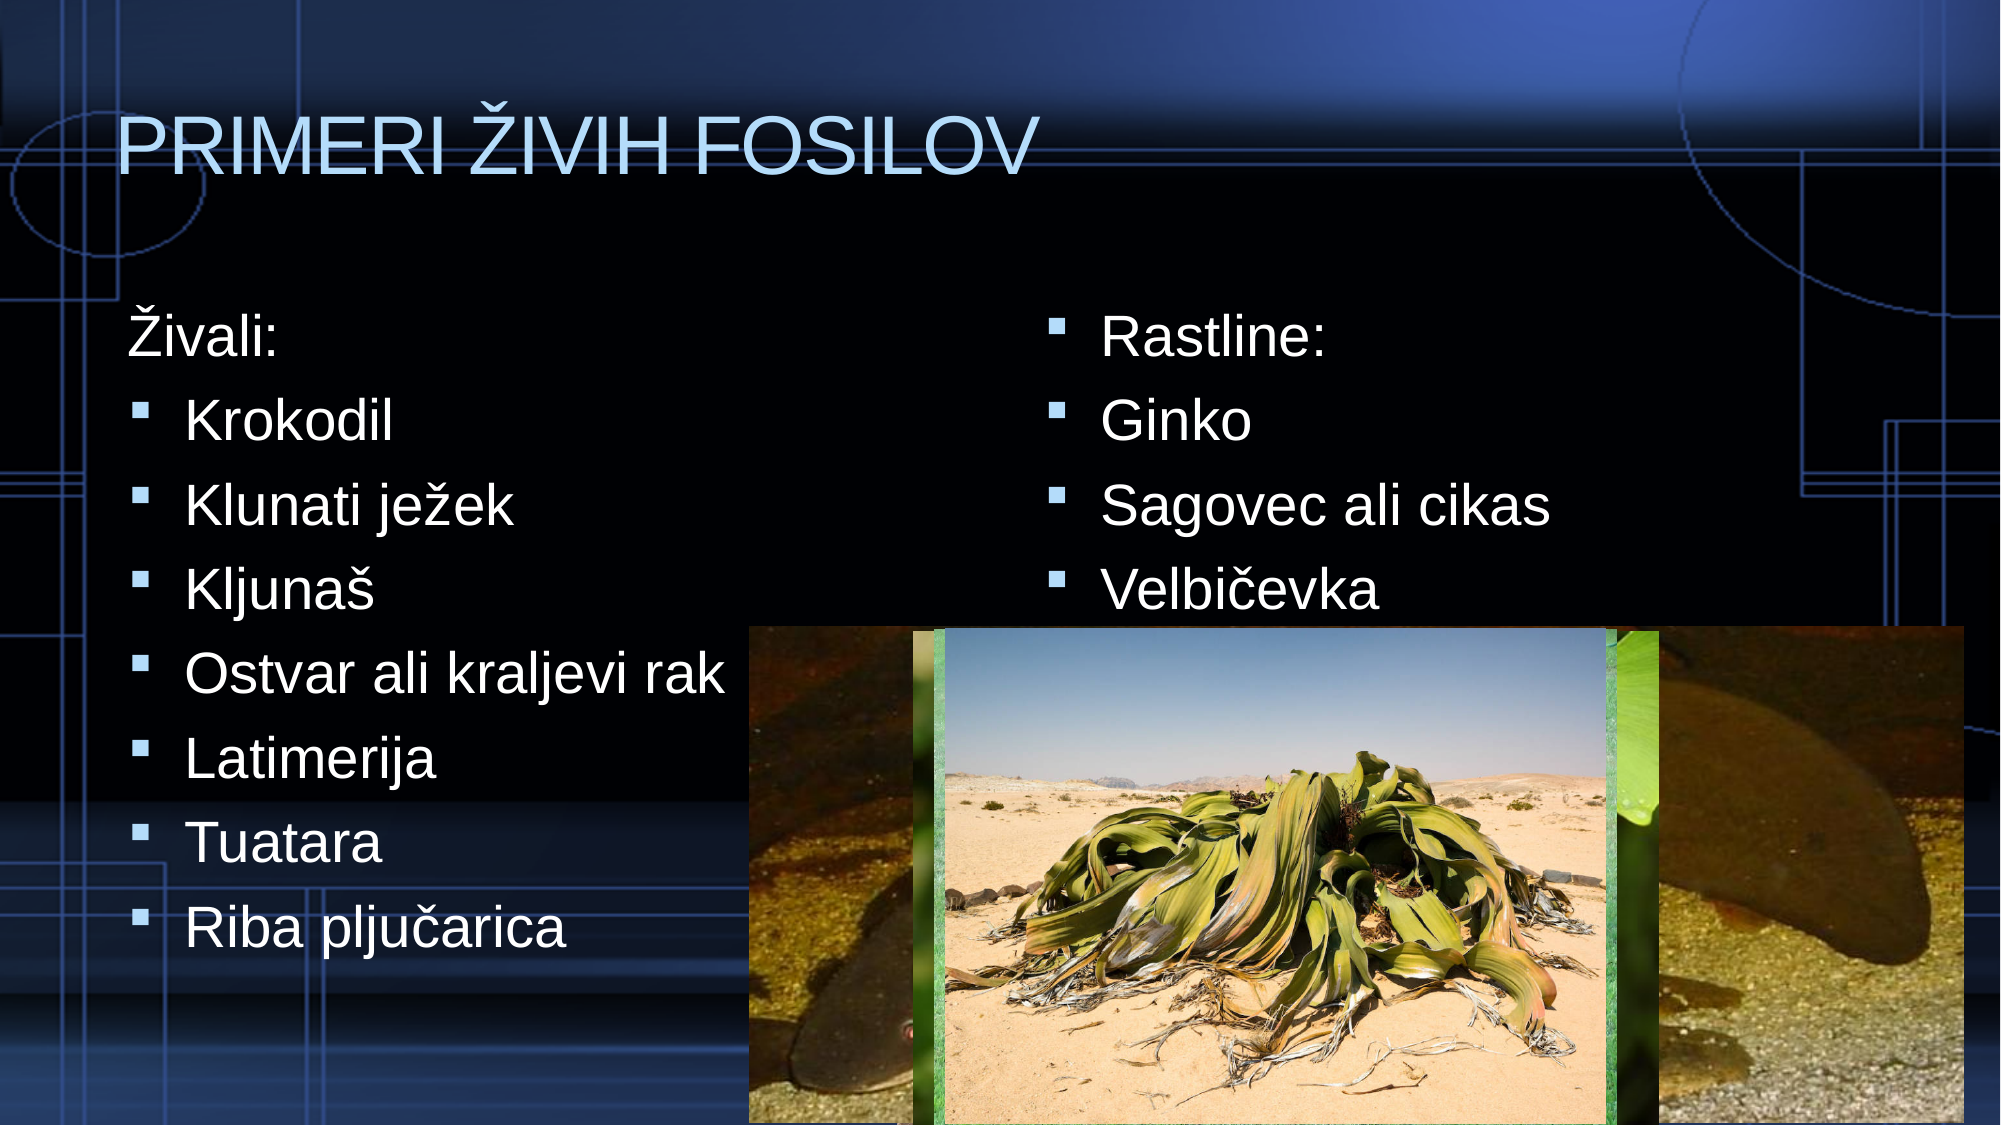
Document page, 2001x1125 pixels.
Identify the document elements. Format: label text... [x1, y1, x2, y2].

list Rastline: Ginko Sagovec ali cikas Velbičevka [1018, 290, 1902, 626]
title PRIMERI ŽIVIH FOSILOV [99, 84, 1900, 235]
list Živali: Krokodil Klunati ježek Kljunaš Ostvar ali kraljevi rak Latimerija Tuatara Riba pljučarica [101, 290, 985, 1033]
picture [0, 0, 2001, 1125]
